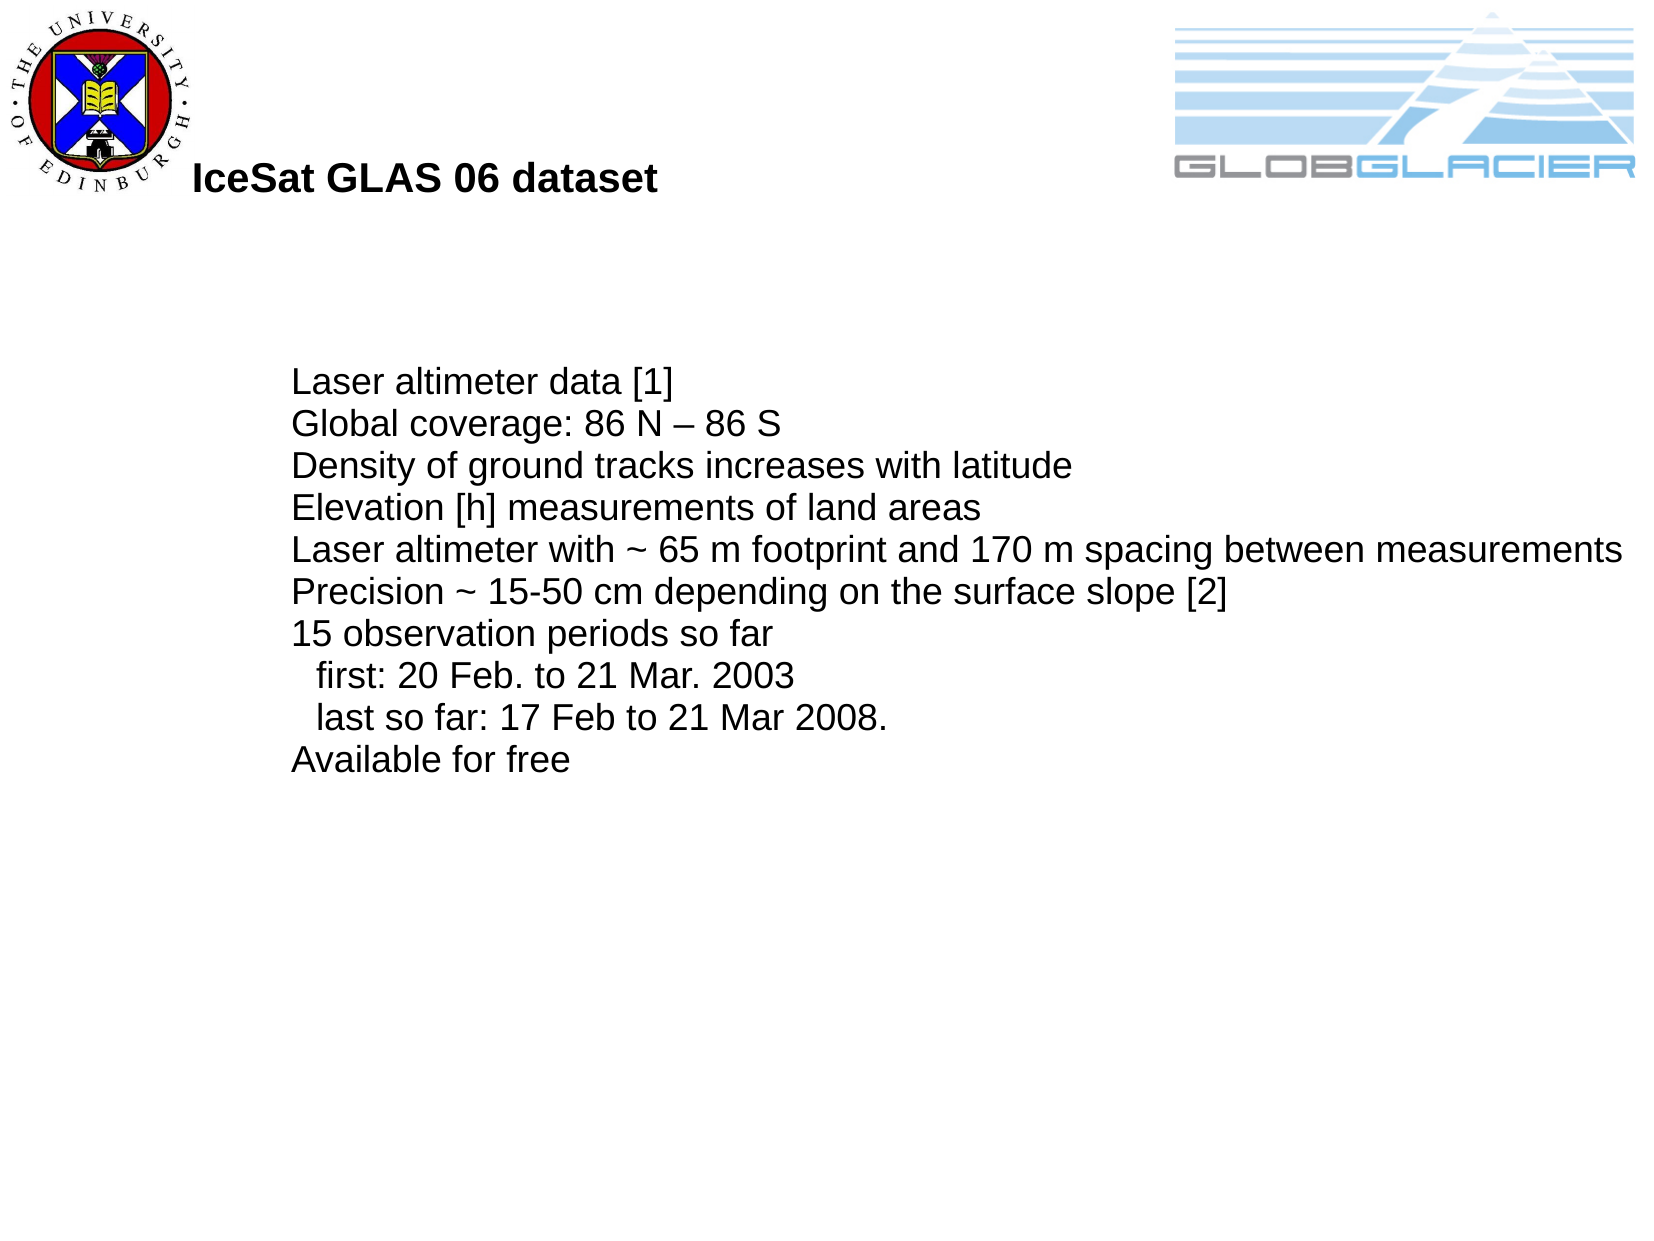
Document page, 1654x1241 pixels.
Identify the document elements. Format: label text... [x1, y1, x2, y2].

picture [6, 5, 195, 197]
text_box Laser altimeter data [1] Global coverage: 86 N – 86 S Density of ground tracks increases with latitude Elevation [h] measurements of land areas Laser altimeter with ~ 65 m footprint and 170 m spacing between measurements Precision ~ 15-50 cm depending on the surface slope [2] 15 observation periods so far first: 20 Feb. to 21 Mar. 2003 last so far: 17 Feb to 21 Mar 2008. Available for free [265, 353, 1654, 926]
picture [1139, 0, 1654, 188]
text_box IceSat GLAS 06 dataset [177, 147, 675, 226]
